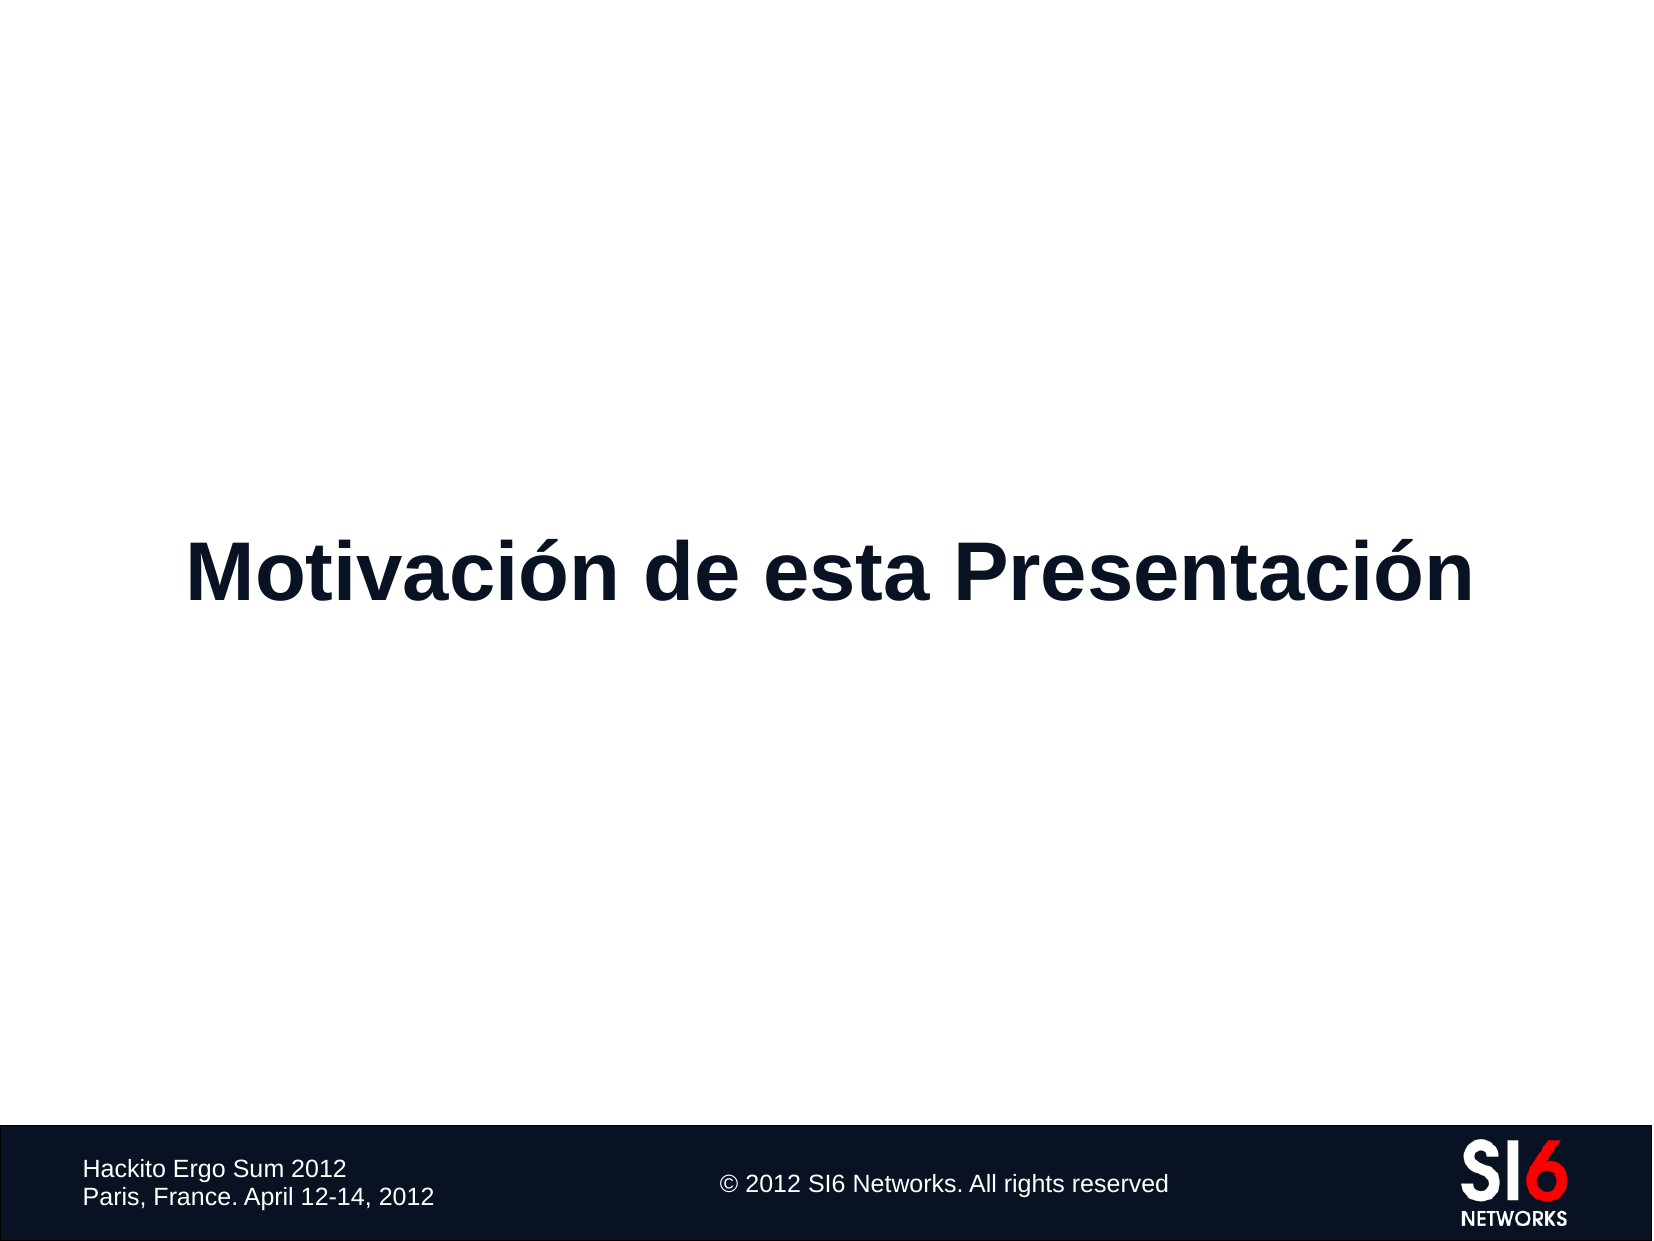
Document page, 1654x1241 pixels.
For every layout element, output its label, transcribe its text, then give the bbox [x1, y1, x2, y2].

picture [1461, 1139, 1567, 1226]
title Motivación de esta Presentación [86, 467, 1576, 676]
